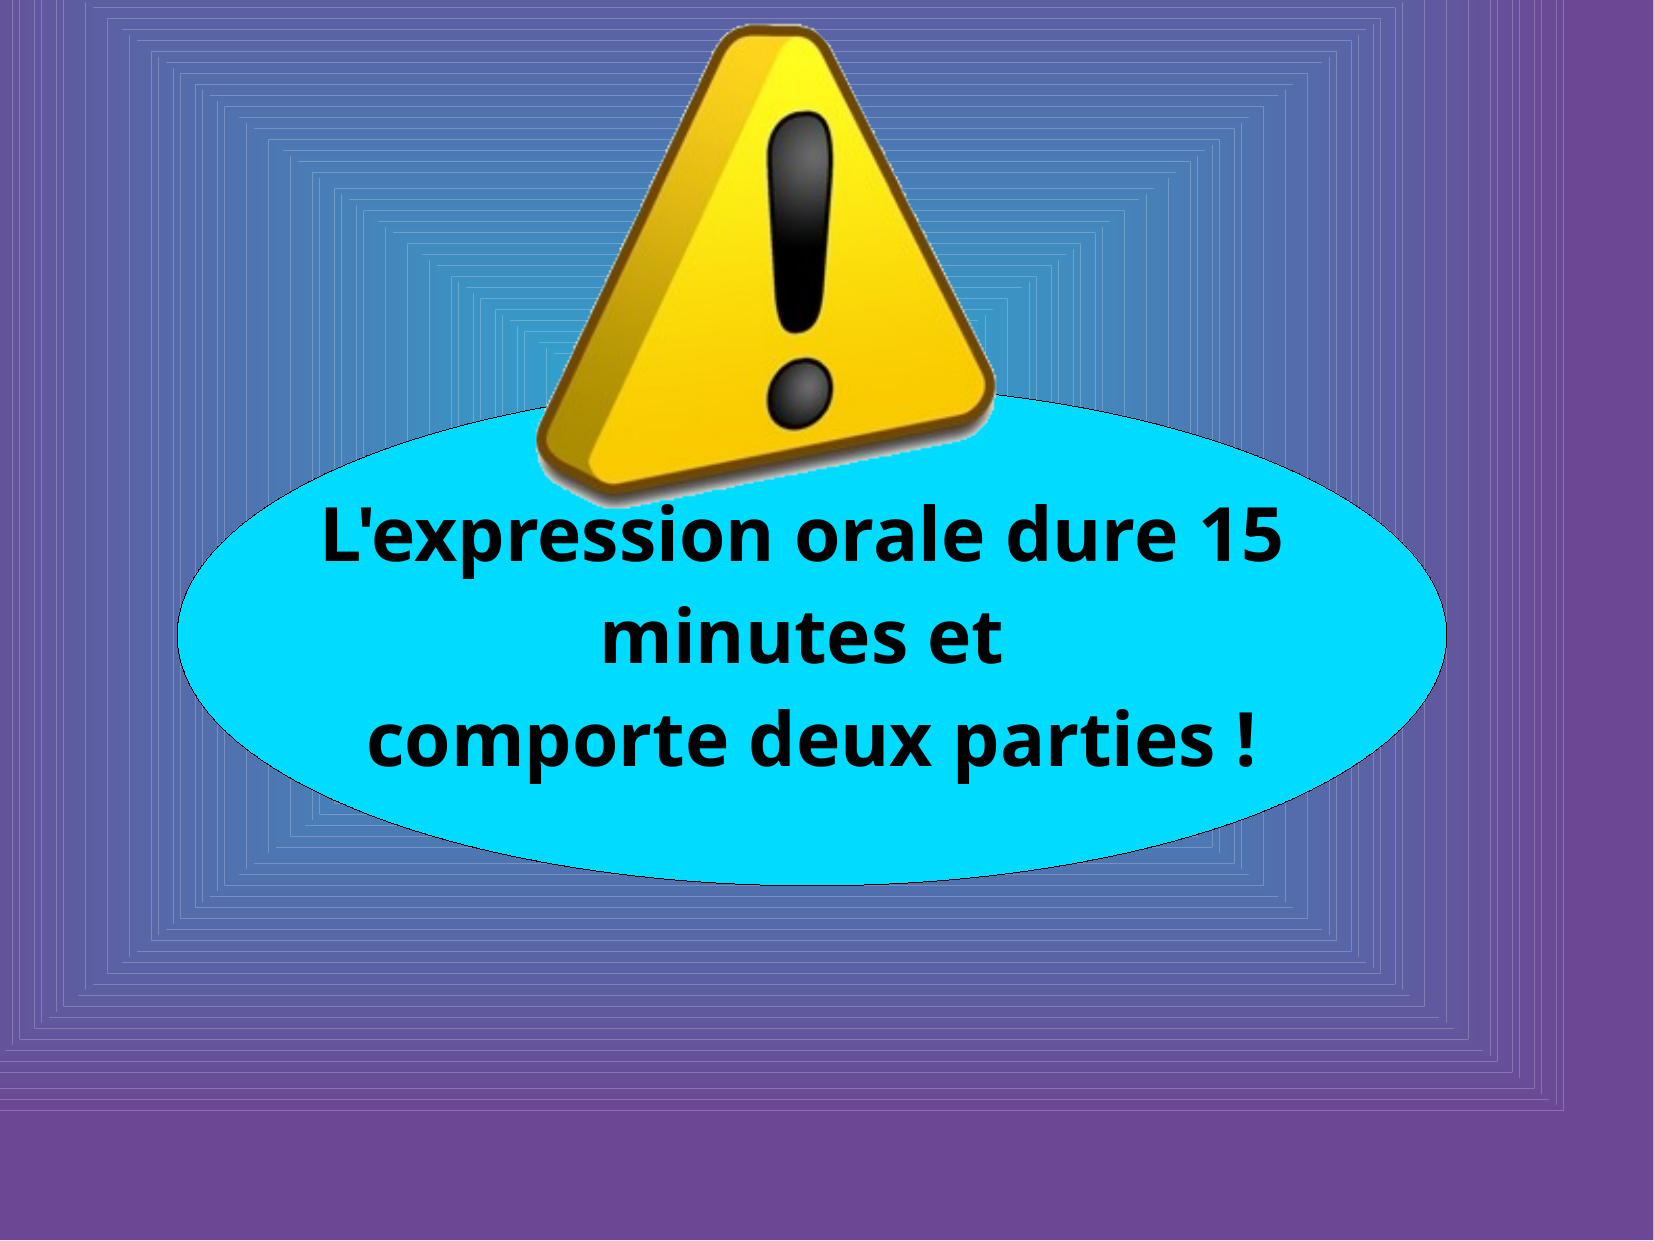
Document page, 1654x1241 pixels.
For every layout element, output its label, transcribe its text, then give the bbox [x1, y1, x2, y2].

text_box L'expression orale dure 15 minutes et comporte deux parties ! [177, 399, 1447, 886]
picture [501, 12, 1032, 532]
